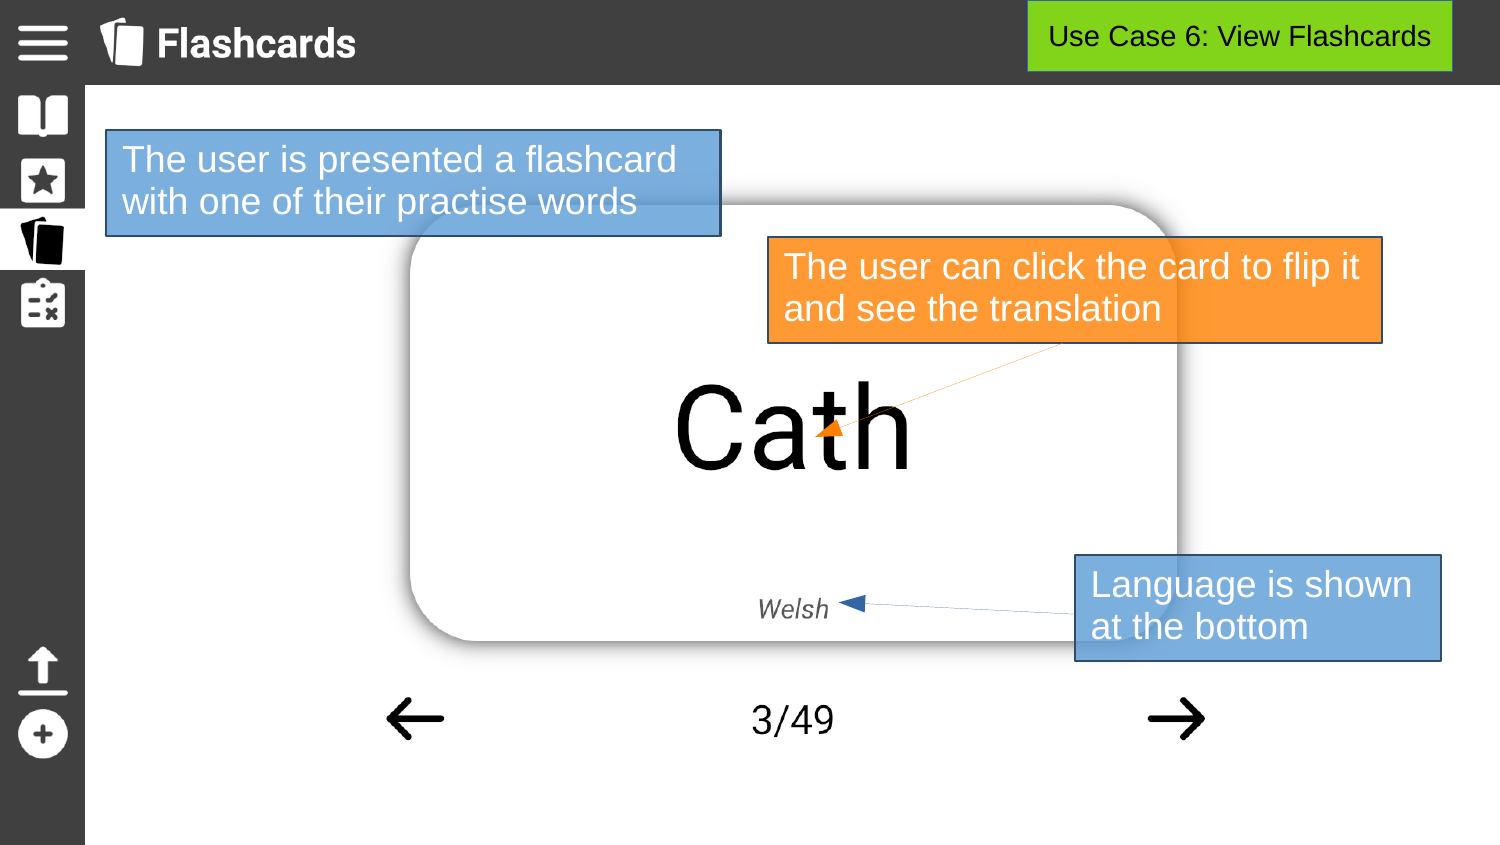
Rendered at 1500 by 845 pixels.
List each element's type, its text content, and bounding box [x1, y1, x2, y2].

text_box Language is shown at the bottom [1074, 555, 1441, 662]
picture [0, 0, 1500, 845]
text_box The user can click the card to flip it and see the translation [767, 236, 1382, 344]
text_box Use Case 6: View Flashcards [1027, 0, 1453, 72]
text_box The user is presented a flashcard with one of their practise words [106, 129, 721, 237]
